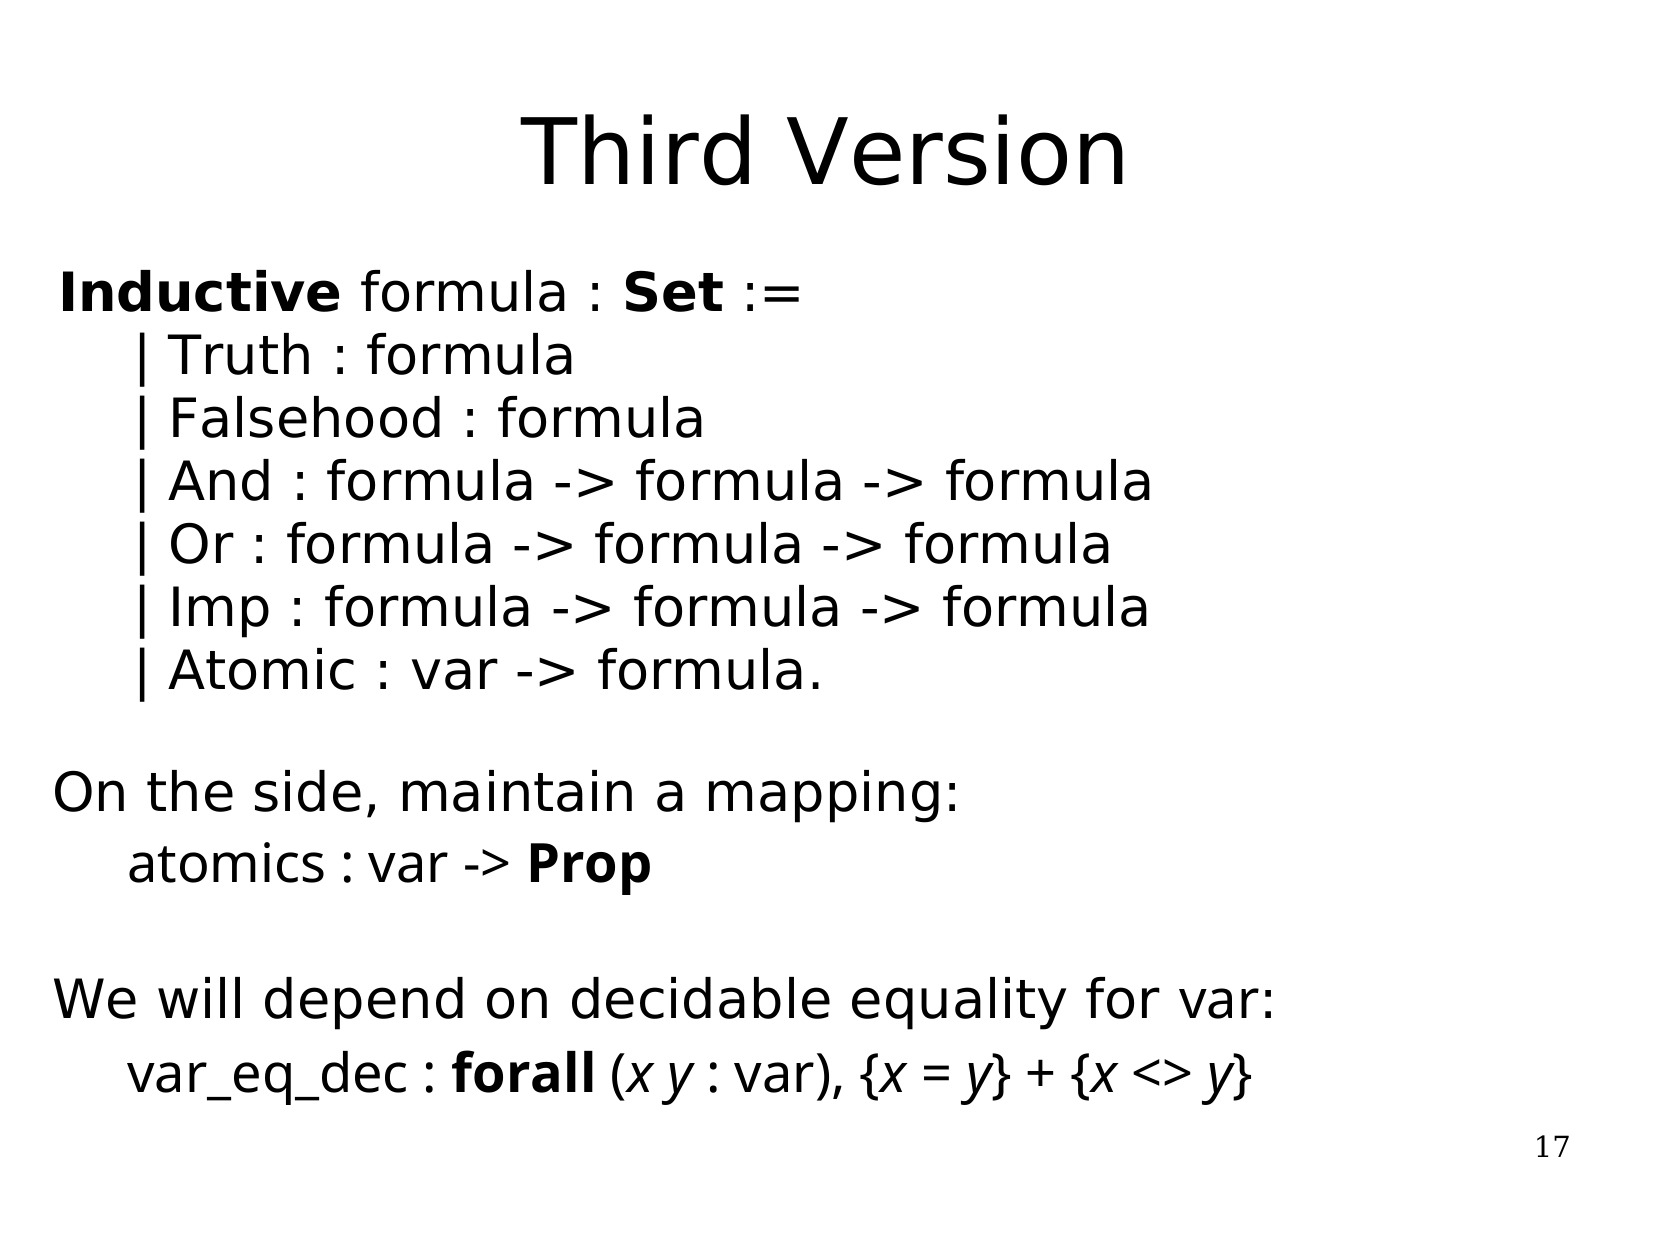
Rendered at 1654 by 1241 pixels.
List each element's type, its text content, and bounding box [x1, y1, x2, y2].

text_box On the side, maintain a mapping: atomics : var -> Prop [37, 754, 1576, 908]
text_box Inductive formula : Set := | Truth : formula | Falsehood : formula | And : formula -> formula -> formula | Or : formula -> formula -> formula | Imp : formula -> formula -> formula | Atomic : var -> formula. [43, 253, 1544, 710]
text_box We will depend on decidable equality for var: var_eq_dec : forall (x y : var), {x = y} + {x <> y} [37, 953, 1501, 1115]
title Third Version [82, 56, 1571, 250]
